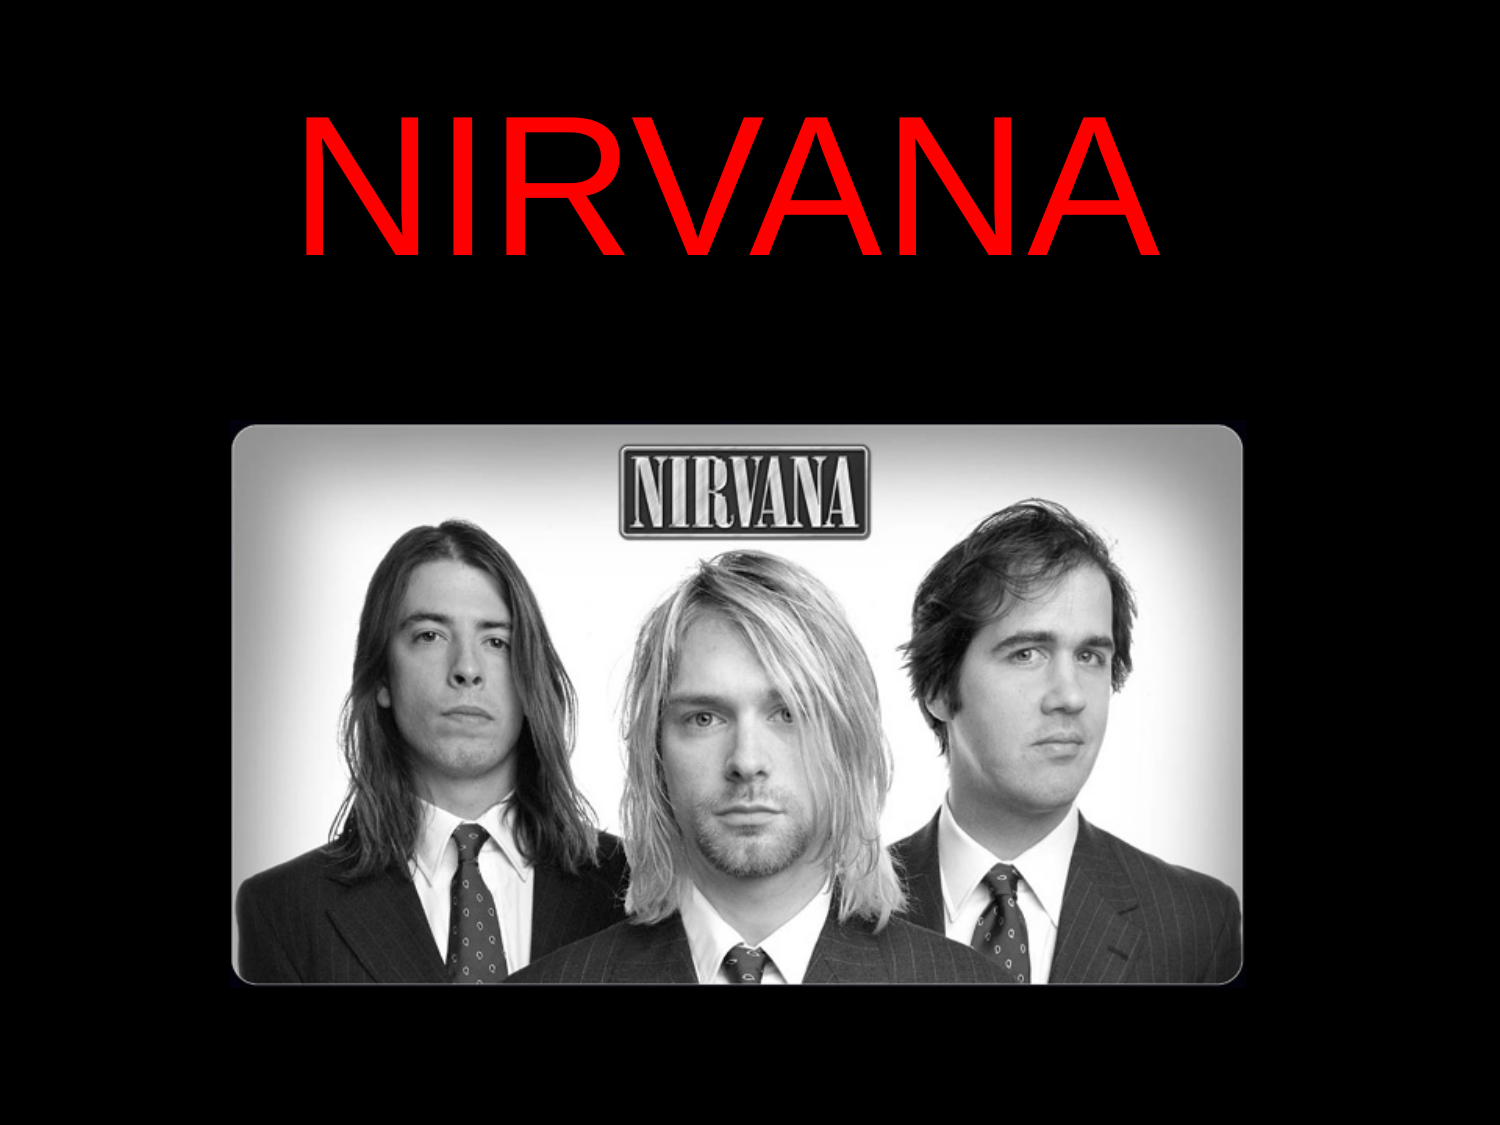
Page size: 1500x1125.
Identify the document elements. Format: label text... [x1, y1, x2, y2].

title NIRVANA [88, 54, 1364, 296]
picture [230, 420, 1246, 988]
